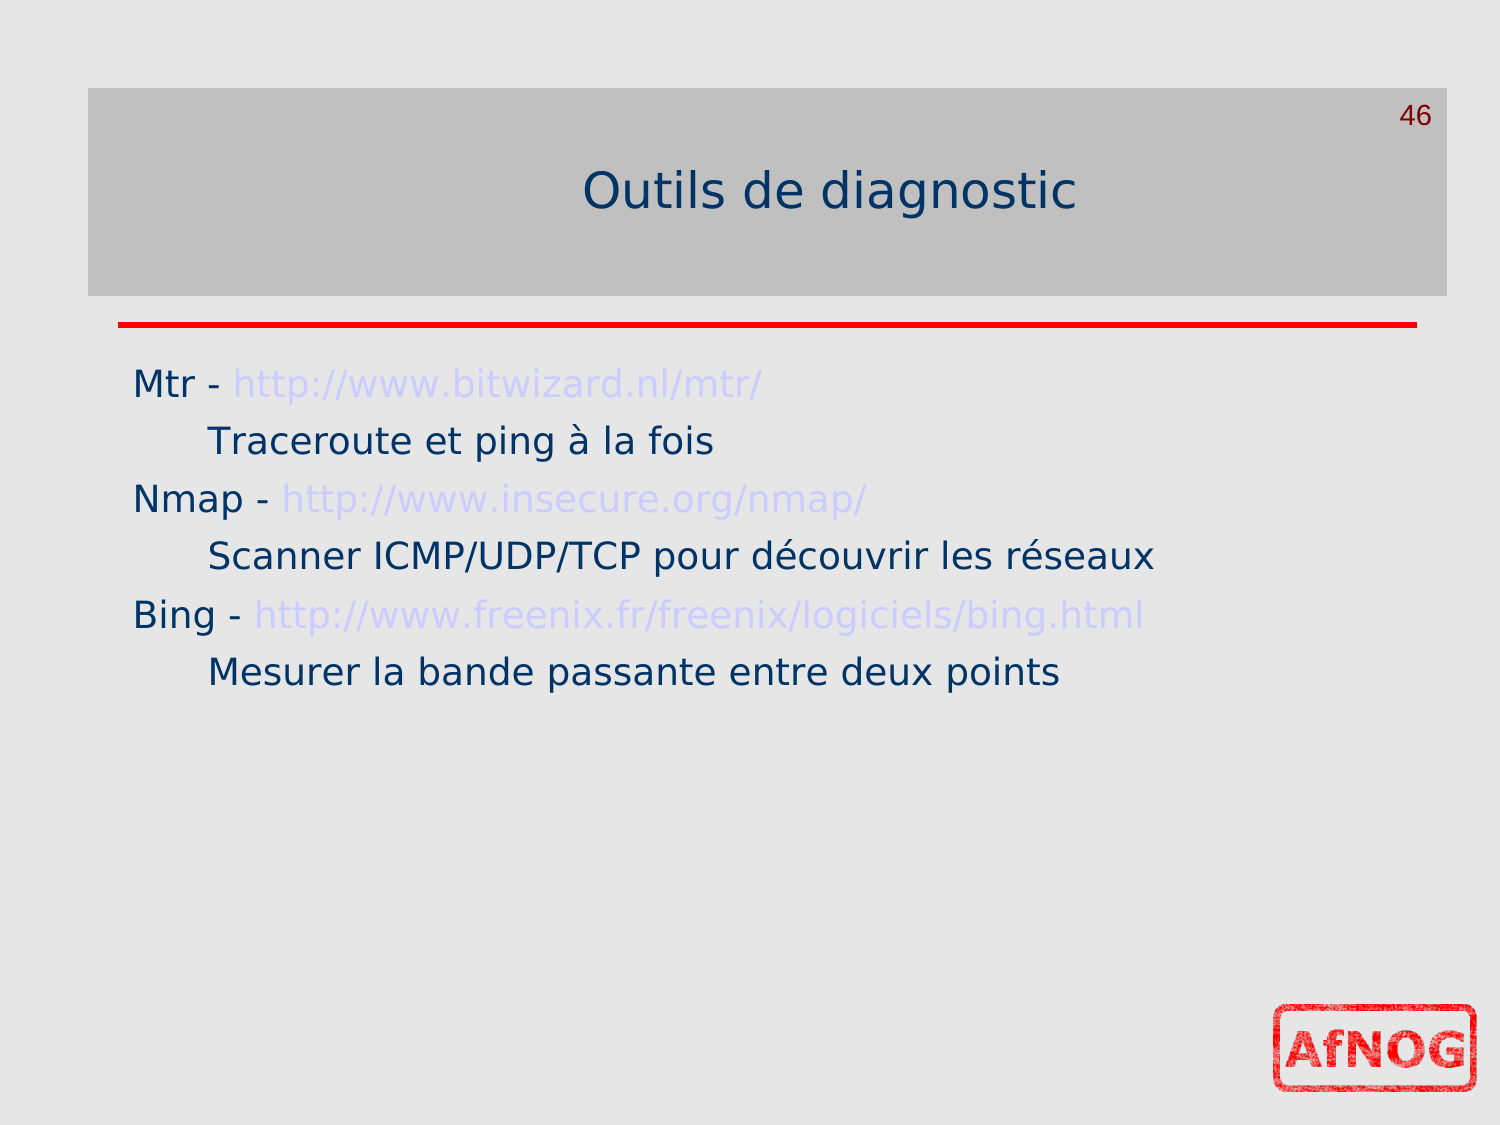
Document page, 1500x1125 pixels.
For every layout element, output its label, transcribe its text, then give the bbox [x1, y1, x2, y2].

list Mtr - http://www.bitwizard.nl/mtr/ Traceroute et ping à la fois Nmap - http://www.insecure.org/nmap/ Scanner ICMP/UDP/TCP pour découvrir les réseaux Bing - http://www.freenix.fr/freenix/logiciels/bing.html Mesurer la bande passante entre deux points [132, 363, 1439, 1037]
title Outils de diagnostic [225, 99, 1436, 288]
picture [1273, 1003, 1477, 1092]
